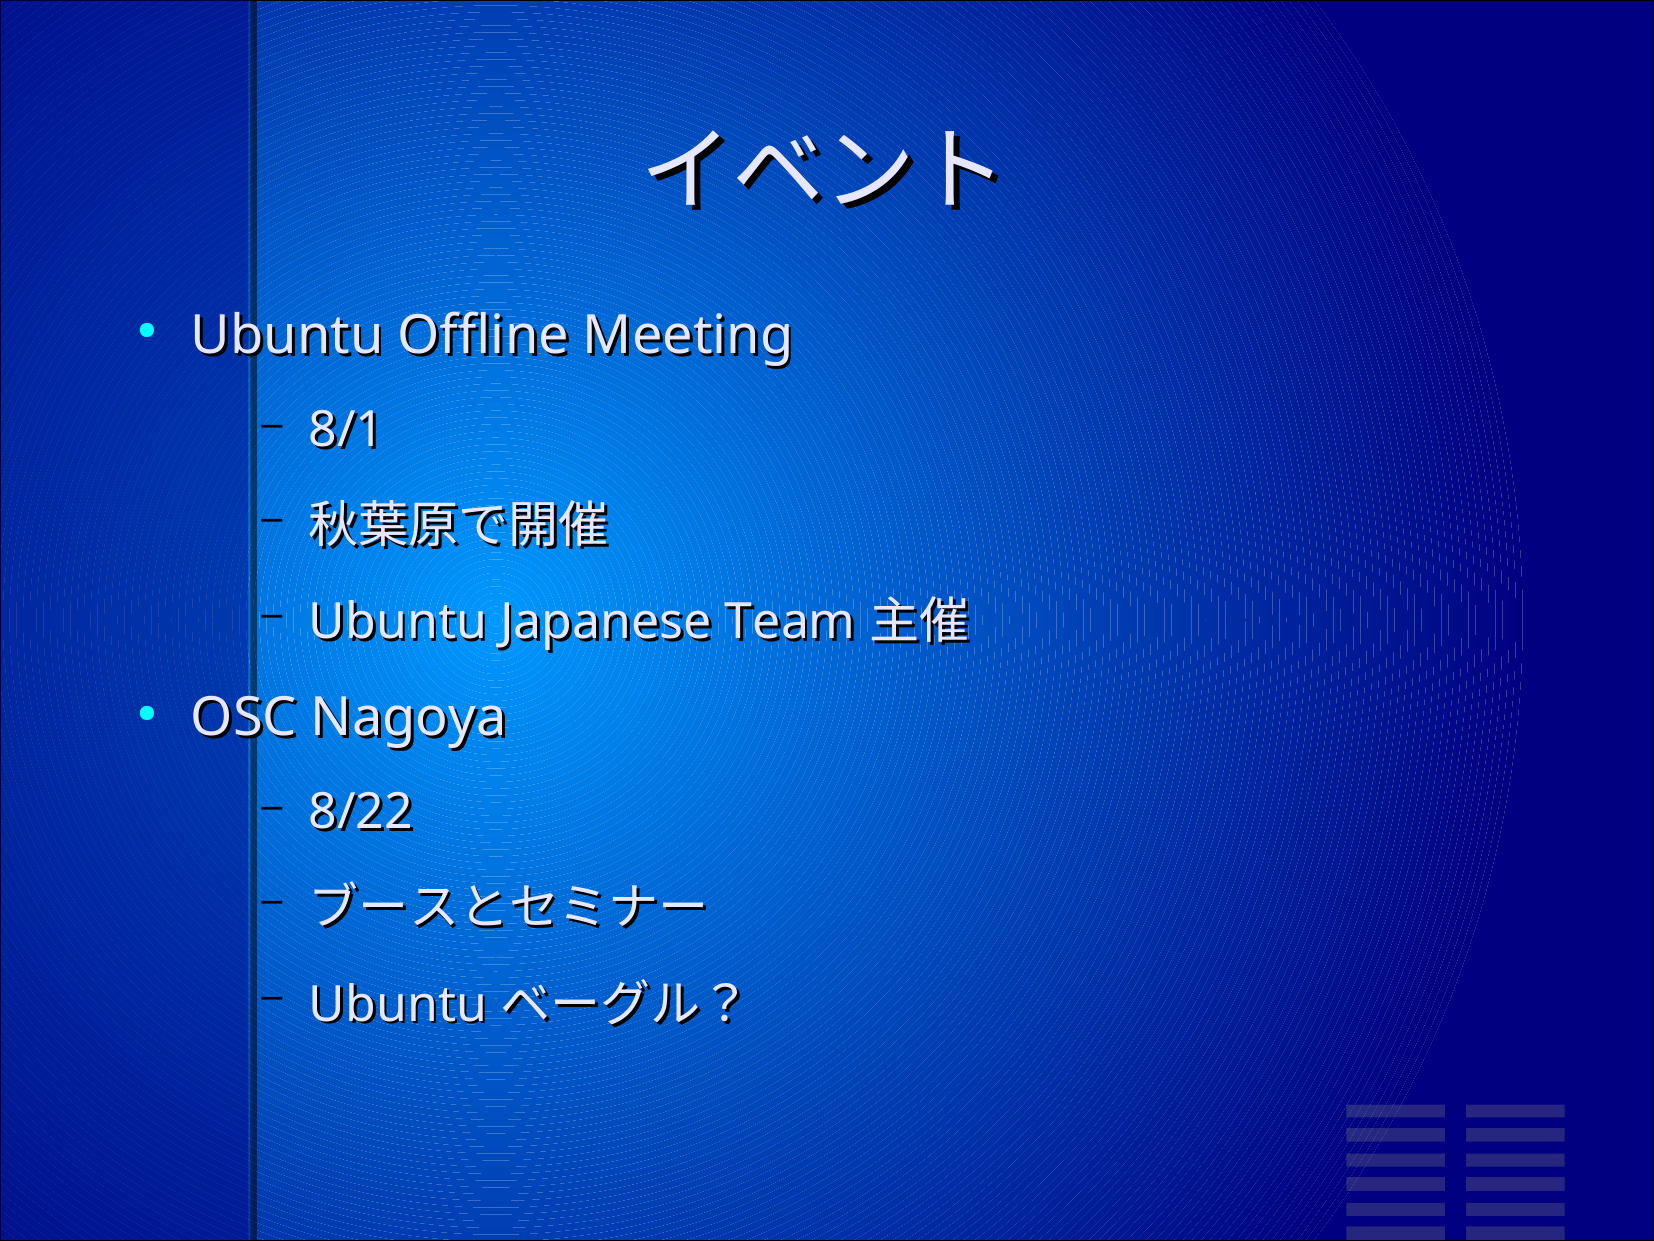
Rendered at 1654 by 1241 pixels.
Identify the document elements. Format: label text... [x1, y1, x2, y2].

list Ubuntu Offline Meeting 8/1 秋葉原で開催 Ubuntu Japanese Team主催 OSC Nagoya 8/22 ブースとセミナー Ubuntuベーグル？ [119, 295, 1533, 1164]
title イベント [118, 58, 1531, 266]
